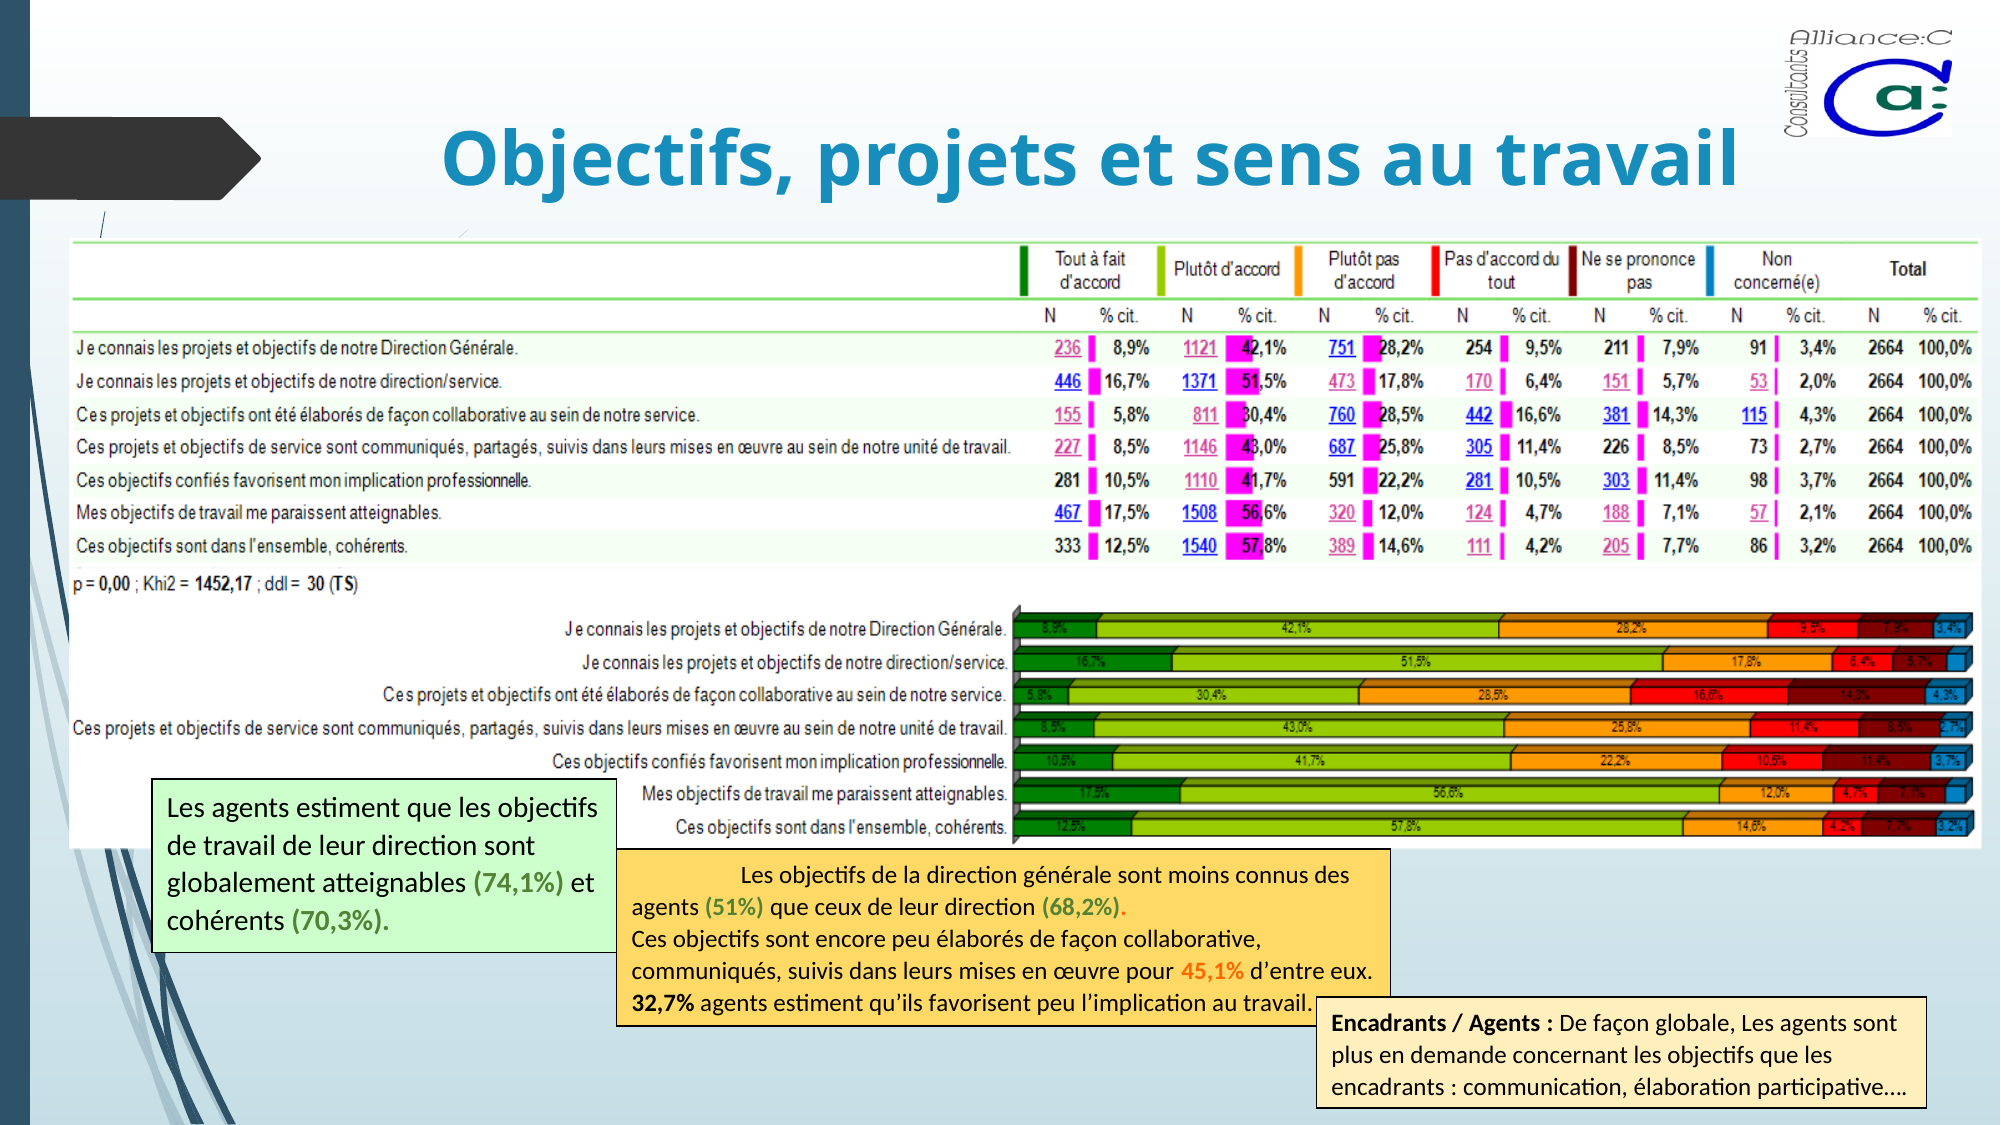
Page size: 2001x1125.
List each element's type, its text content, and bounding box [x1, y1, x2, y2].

picture [1784, 30, 1952, 137]
text_box Les objectifs de la direction générale sont moins connus des agents (51%) que ceux de leur direction (68,2%). Ces objectifs sont encore peu élaborés de façon collaborative, communiqués, suivis dans leurs mises en œuvre pour 45,1% d’entre eux. 32,7% agents estiment qu’ils favorisent peu l’implication au travail. [616, 849, 1391, 1027]
picture [69, 238, 1983, 851]
title Objectifs, projets et sens au travail [425, 102, 1888, 238]
text_box Les agents estiment que les objectifs de travail de leur direction sont globalement atteignables (74,1%) et cohérents (70,3%). [151, 778, 617, 953]
text_box Encadrants / Agents : De façon globale, Les agents sont plus en demande concernant les objectifs que les encadrants : communication, élaboration participative…. [1316, 996, 1927, 1108]
